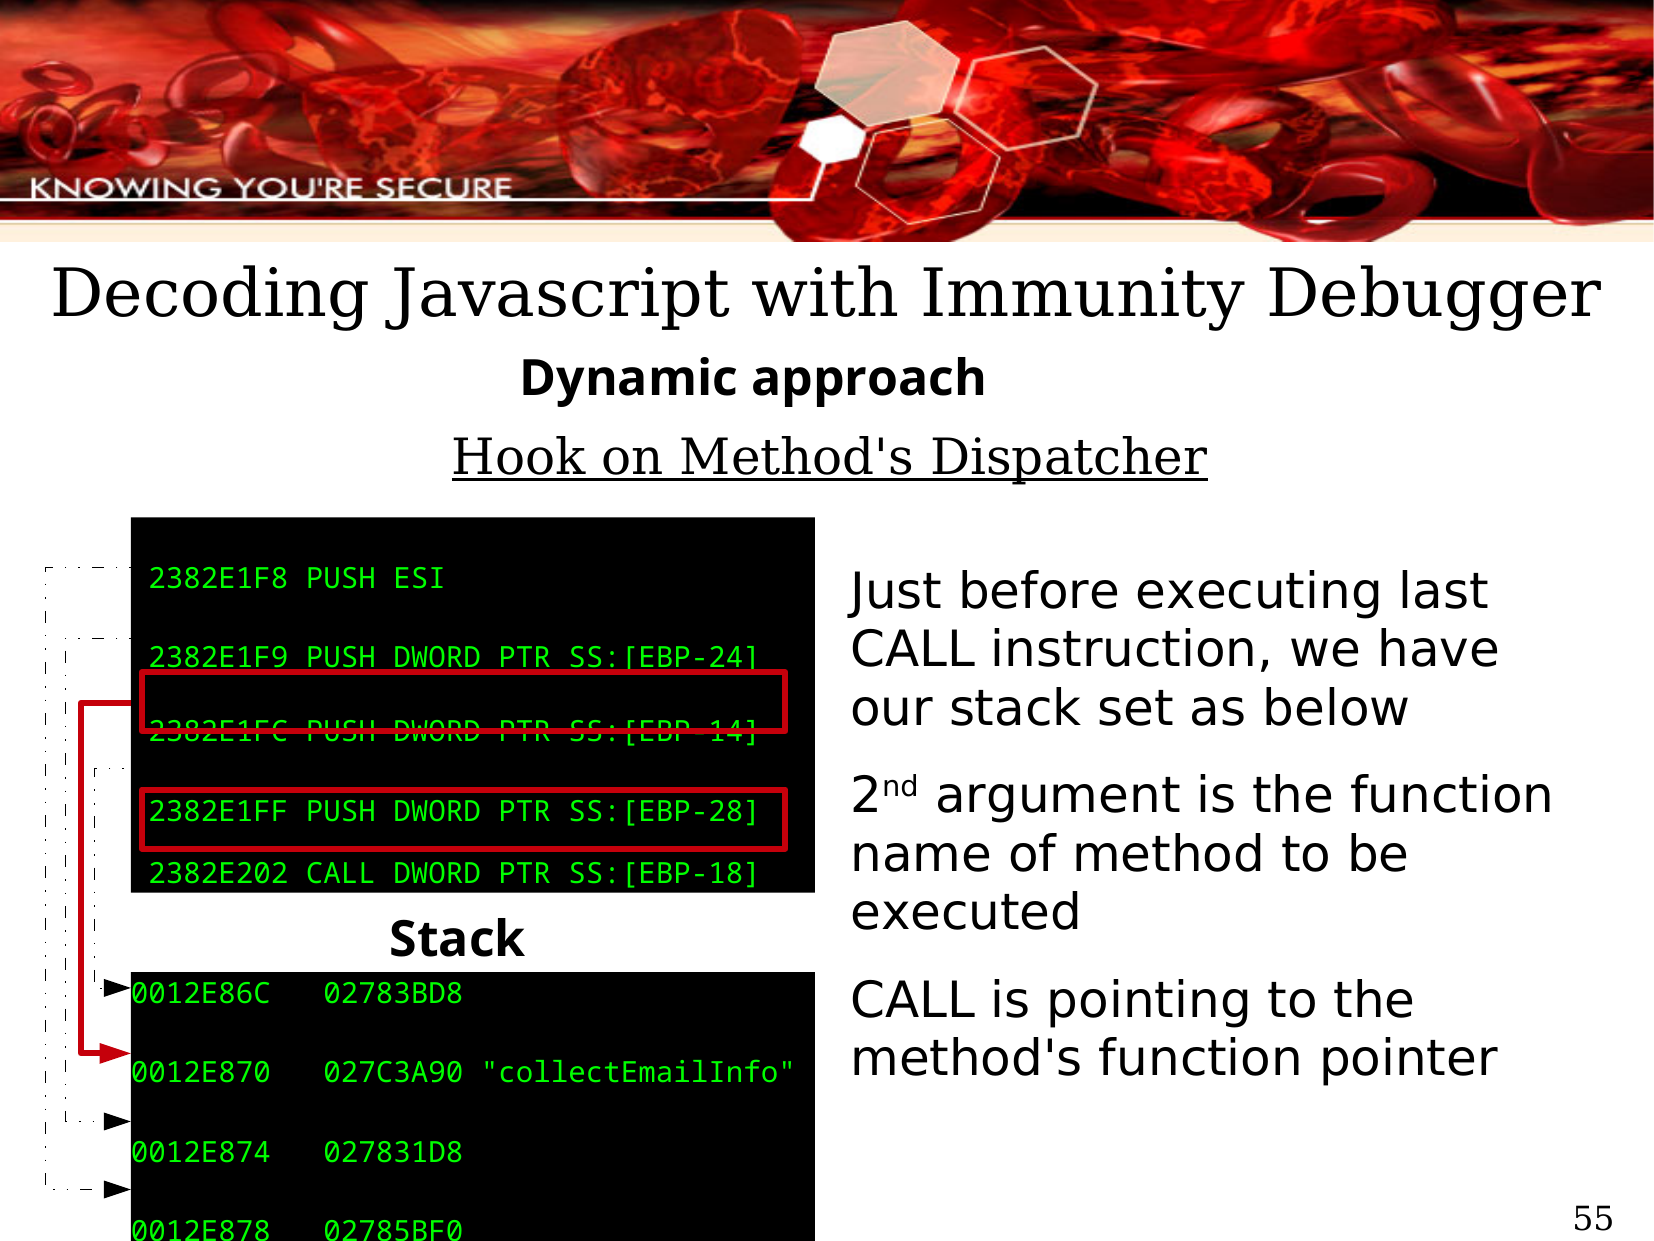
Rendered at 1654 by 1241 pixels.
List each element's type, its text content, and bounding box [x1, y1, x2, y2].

text_box 2382E1F8 PUSH ESI 2382E1F9 PUSH DWORD PTR SS:[EBP-24] 2382E1FC PUSH DWORD PTR SS:[EBP-14] 2382E1FF PUSH DWORD PTR SS:[EBP-28] 2382E202 CALL DWORD PTR SS:[EBP-18] [130, 517, 815, 886]
text_box Stack [389, 903, 549, 982]
picture [0, 0, 1654, 189]
text_box Hook on Method's Dispatcher [448, 425, 1211, 490]
text_box 0012E86C 02783BD8 0012E870 027C3A90 "collectEmailInfo" 0012E874 027831D8 0012E878 02785BF0 [130, 972, 815, 1211]
text_box Dynamic approach [519, 342, 1068, 421]
title Decoding Javascript with Immunity Debugger [0, 189, 1654, 397]
list Just before executing last CALL instruction, we have our stack set as below 2nd argument is the function name of method to be executed CALL is pointing to the method's function pointer [850, 562, 1571, 1089]
